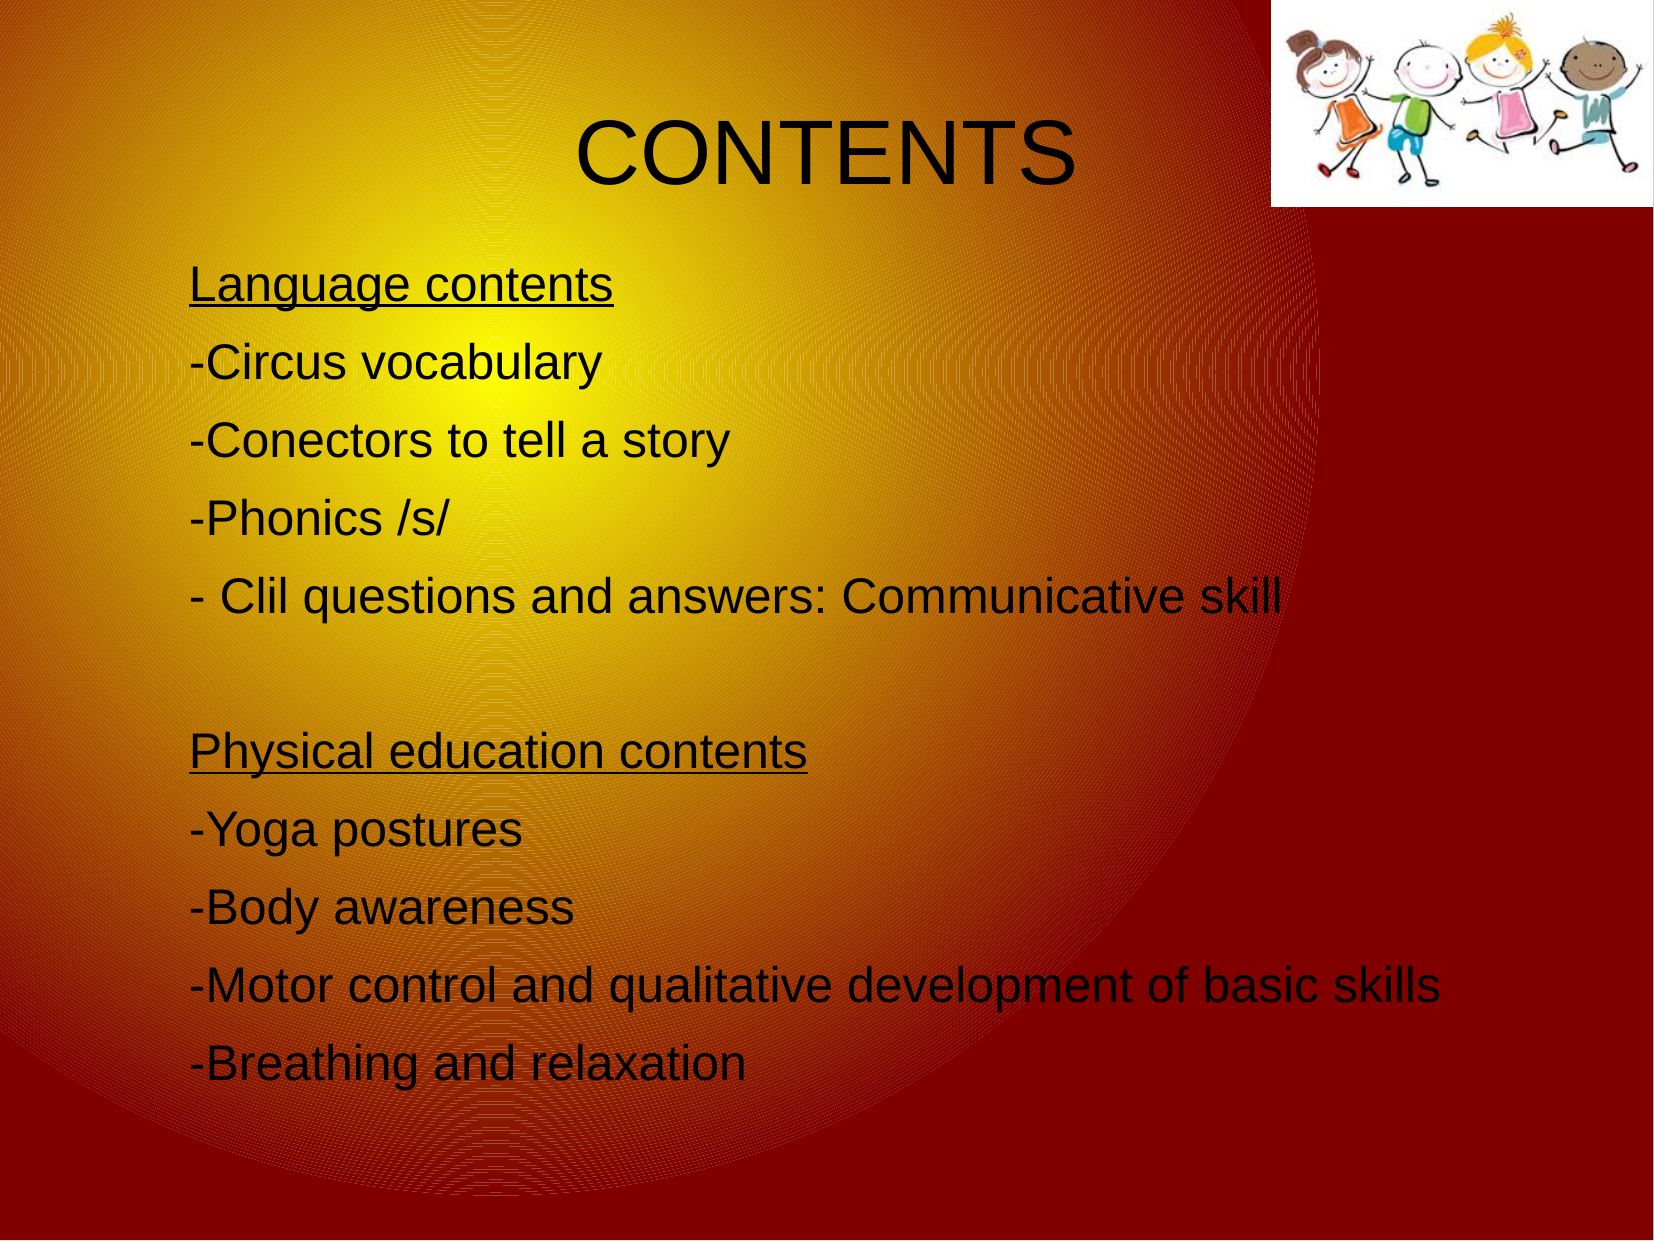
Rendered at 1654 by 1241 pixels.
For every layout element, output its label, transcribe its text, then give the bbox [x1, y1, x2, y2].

picture [1271, 0, 1654, 207]
title CONTENTS [82, 49, 1571, 257]
list Language contents -Circus vocabulary -Conectors to tell a story -Phonics /s/ - Clil questions and answers: Communicative skill Physical education contents -Yoga postures -Body awareness -Motor control and qualitative development of basic skills -Breathing and relaxation [188, 256, 1453, 1099]
